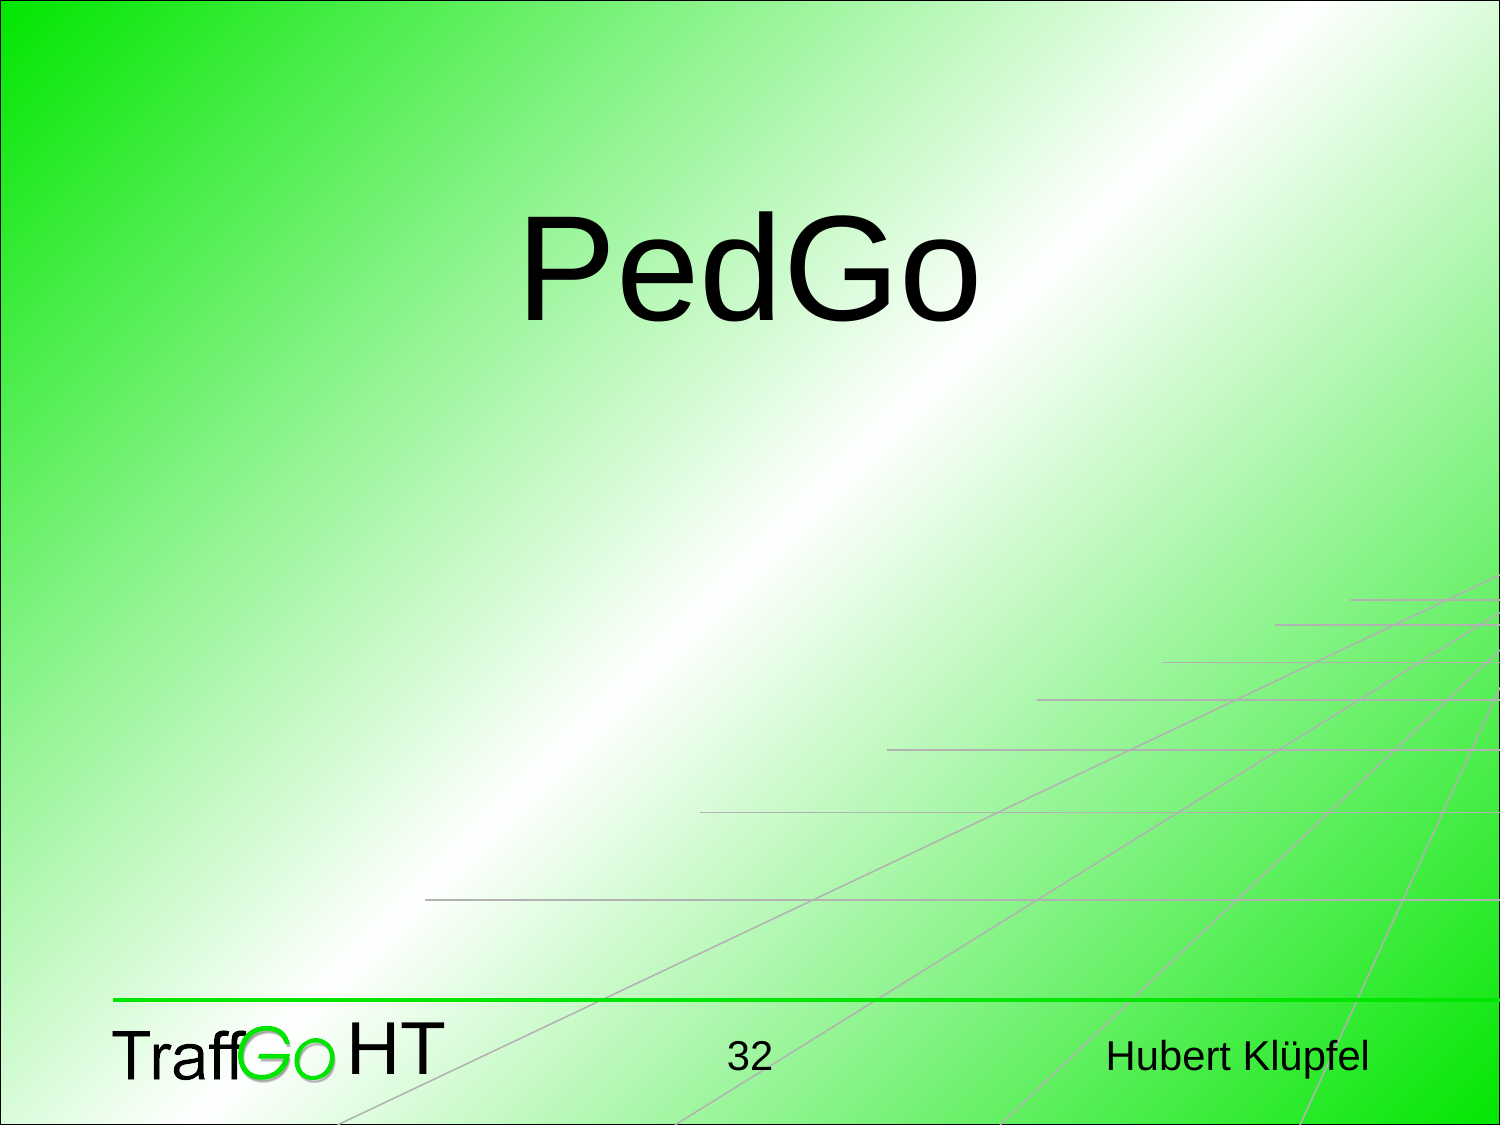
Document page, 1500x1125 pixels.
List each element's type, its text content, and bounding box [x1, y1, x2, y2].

picture [112, 1024, 338, 1085]
title PedGo [112, 99, 1388, 438]
